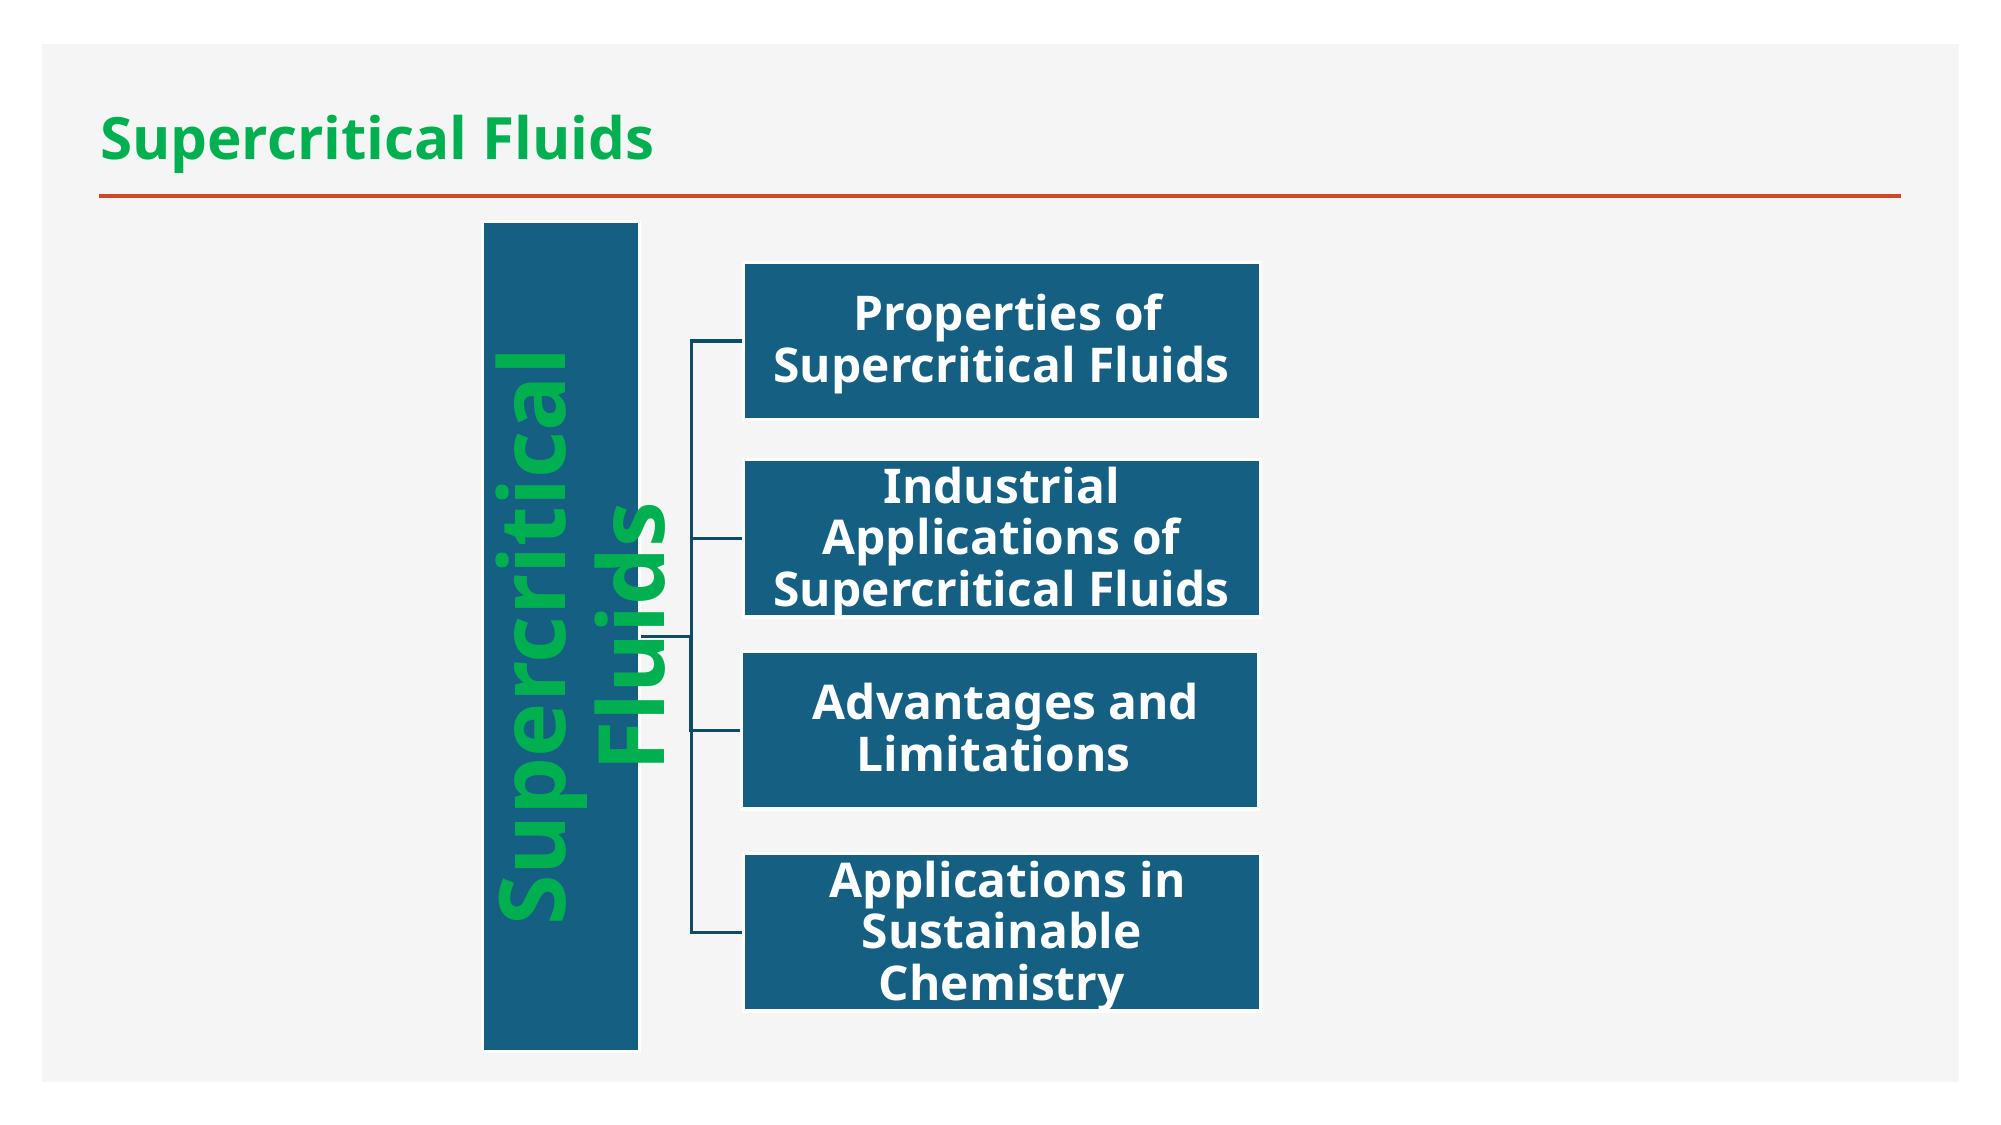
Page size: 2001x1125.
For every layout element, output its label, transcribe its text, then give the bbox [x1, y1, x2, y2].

text_box Advantages and Limitations [741, 651, 1259, 810]
text_box Applications in Sustainable Chemistry [743, 853, 1261, 1012]
text_box Industrial Applications of Supercritical Fluids [743, 459, 1261, 617]
title Supercritical Fluids [85, 73, 1214, 179]
text_box Supercritical Fluids [482, 221, 640, 1052]
text_box Properties of Supercritical Fluids [743, 262, 1261, 420]
